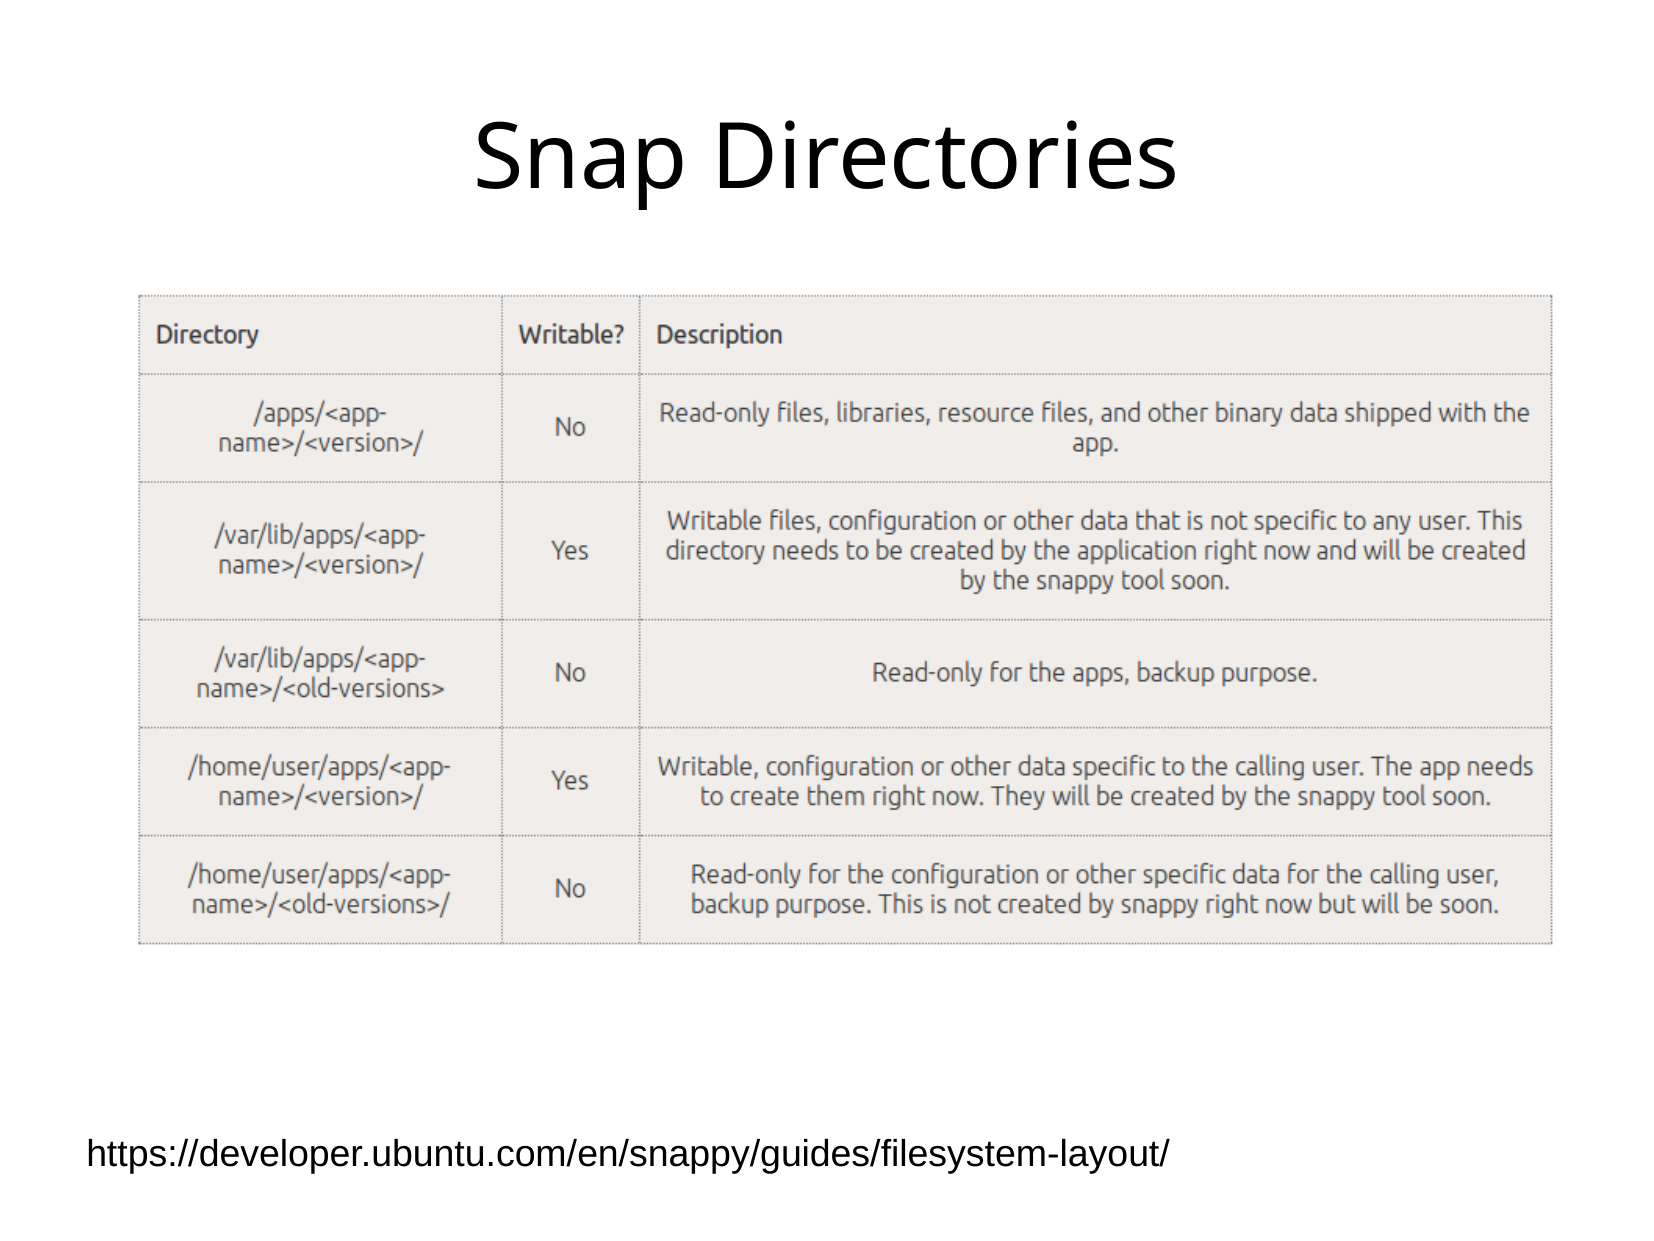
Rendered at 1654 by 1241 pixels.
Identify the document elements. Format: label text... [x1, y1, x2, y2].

title Snap Directories [82, 49, 1571, 257]
picture [123, 275, 1573, 965]
text_box https://developer.ubuntu.com/en/snappy/guides/filesystem-layout/ [71, 1125, 1186, 1182]
